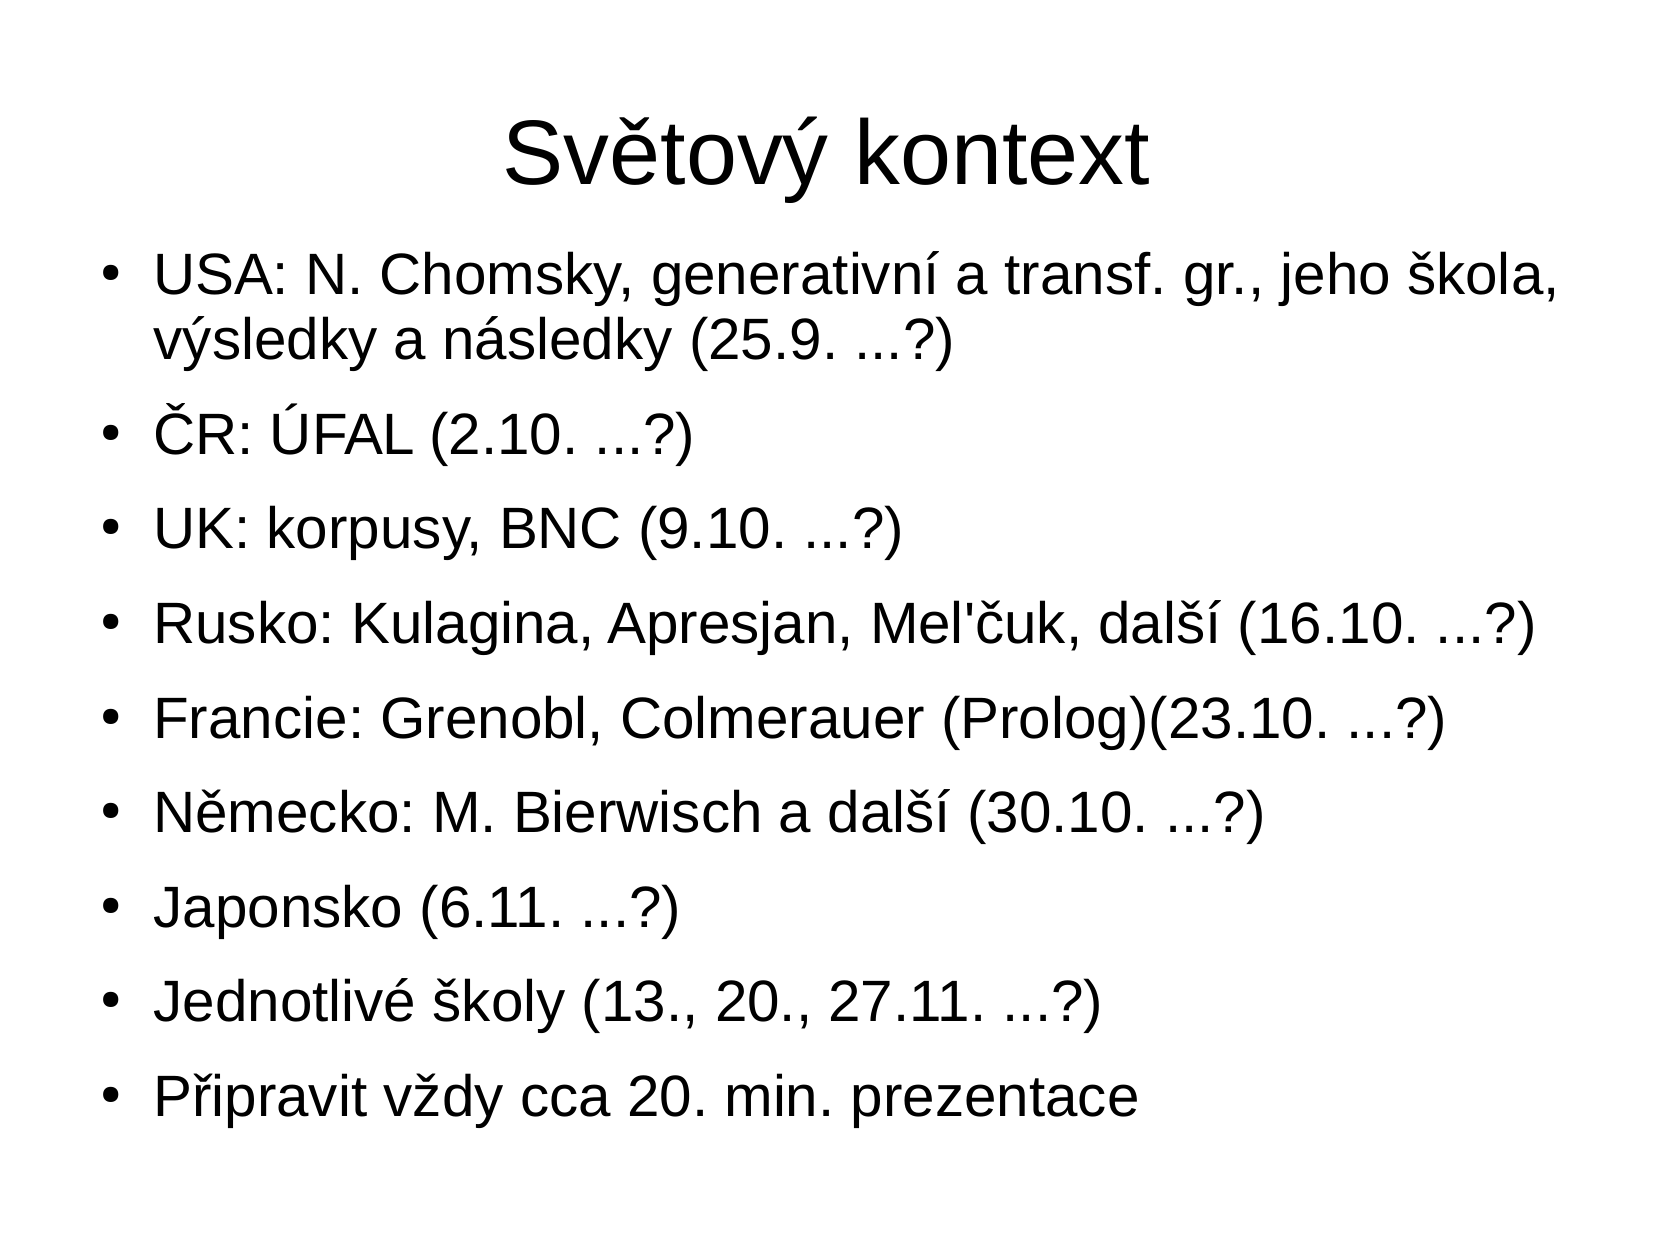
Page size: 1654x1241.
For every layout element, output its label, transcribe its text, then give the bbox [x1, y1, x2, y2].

list USA: N. Chomsky, generativní a transf. gr., jeho škola, výsledky a následky (25.9. ...?) ČR: ÚFAL (2.10. ...?) UK: korpusy, BNC (9.10. ...?) Rusko: Kulagina, Apresjan, Mel'čuk, další (16.10. ...?) Francie: Grenobl, Colmerauer (Prolog)(23.10. ...?) Německo: M. Bierwisch a další (30.10. ...?) Japonsko (6.11. ...?) Jednotlivé školy (13., 20., 27.11. ...?) Připravit vždy cca 20. min. prezentace [82, 242, 1595, 1217]
title Světový kontext [82, 49, 1571, 242]
